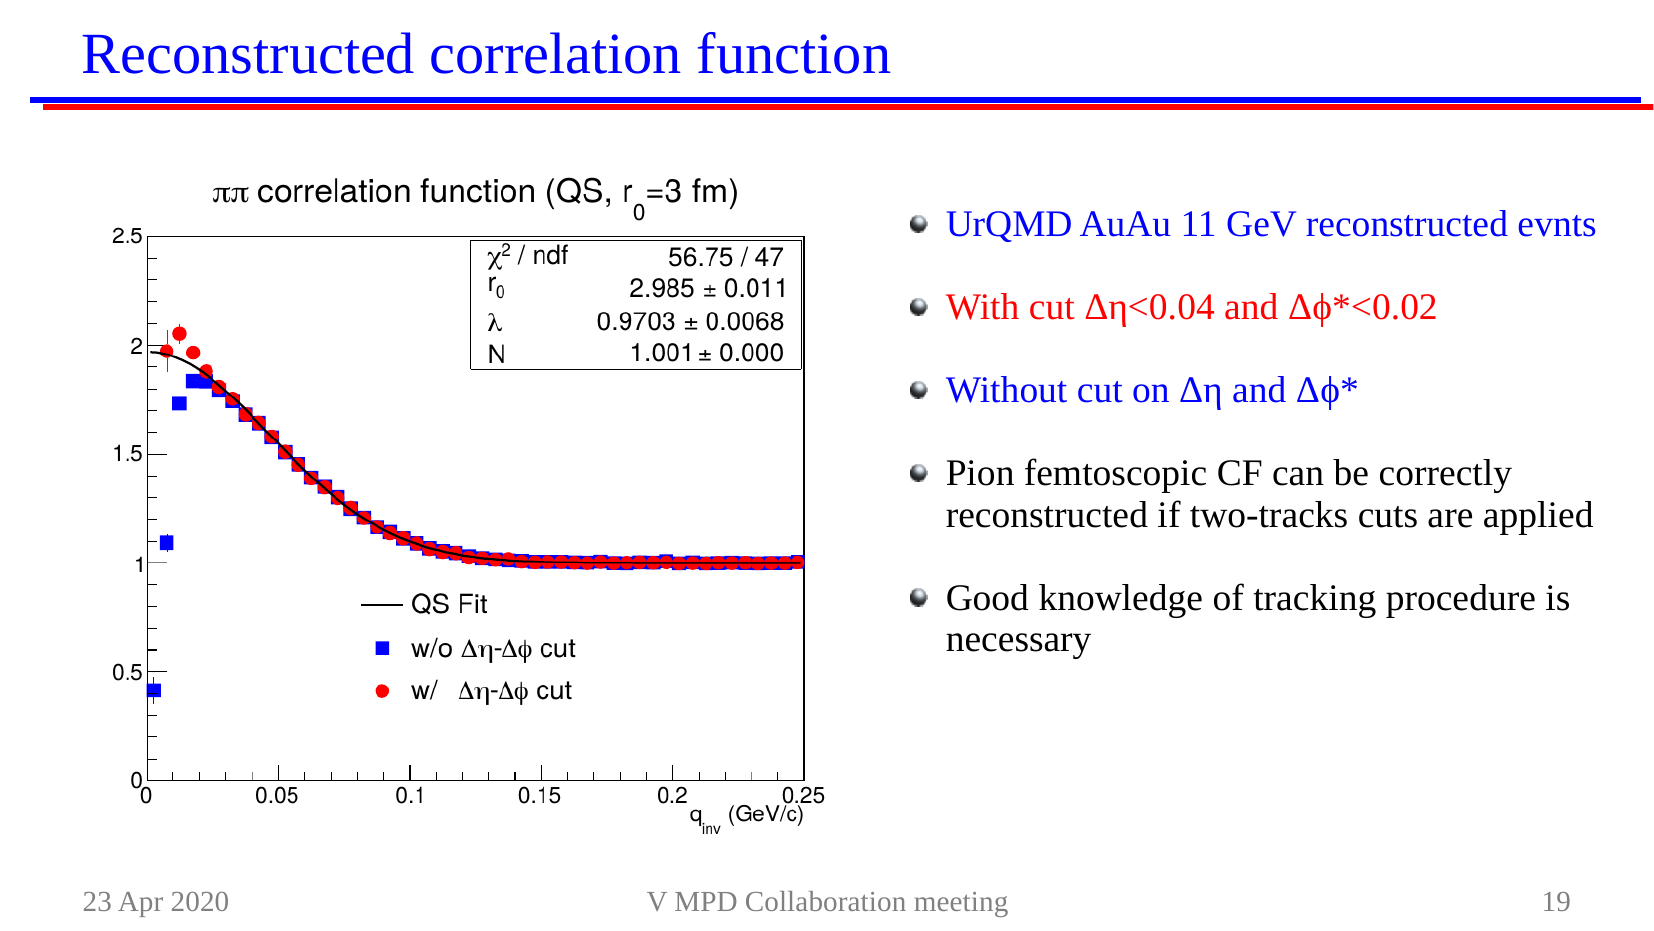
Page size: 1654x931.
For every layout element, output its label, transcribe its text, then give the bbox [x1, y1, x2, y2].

title Reconstructed correlation function [81, 7, 1570, 91]
picture [45, 148, 1001, 853]
text_box UrQMD AuAu 11 GeV reconstructed evnts With cut Δη<0.04 and Δϕ*<0.02 Without cut on Δη and Δϕ* Pion femtoscopic CF can be correctly reconstructed if two-tracks cuts are applied Good knowledge of tracking procedure is necessary [895, 195, 1654, 830]
